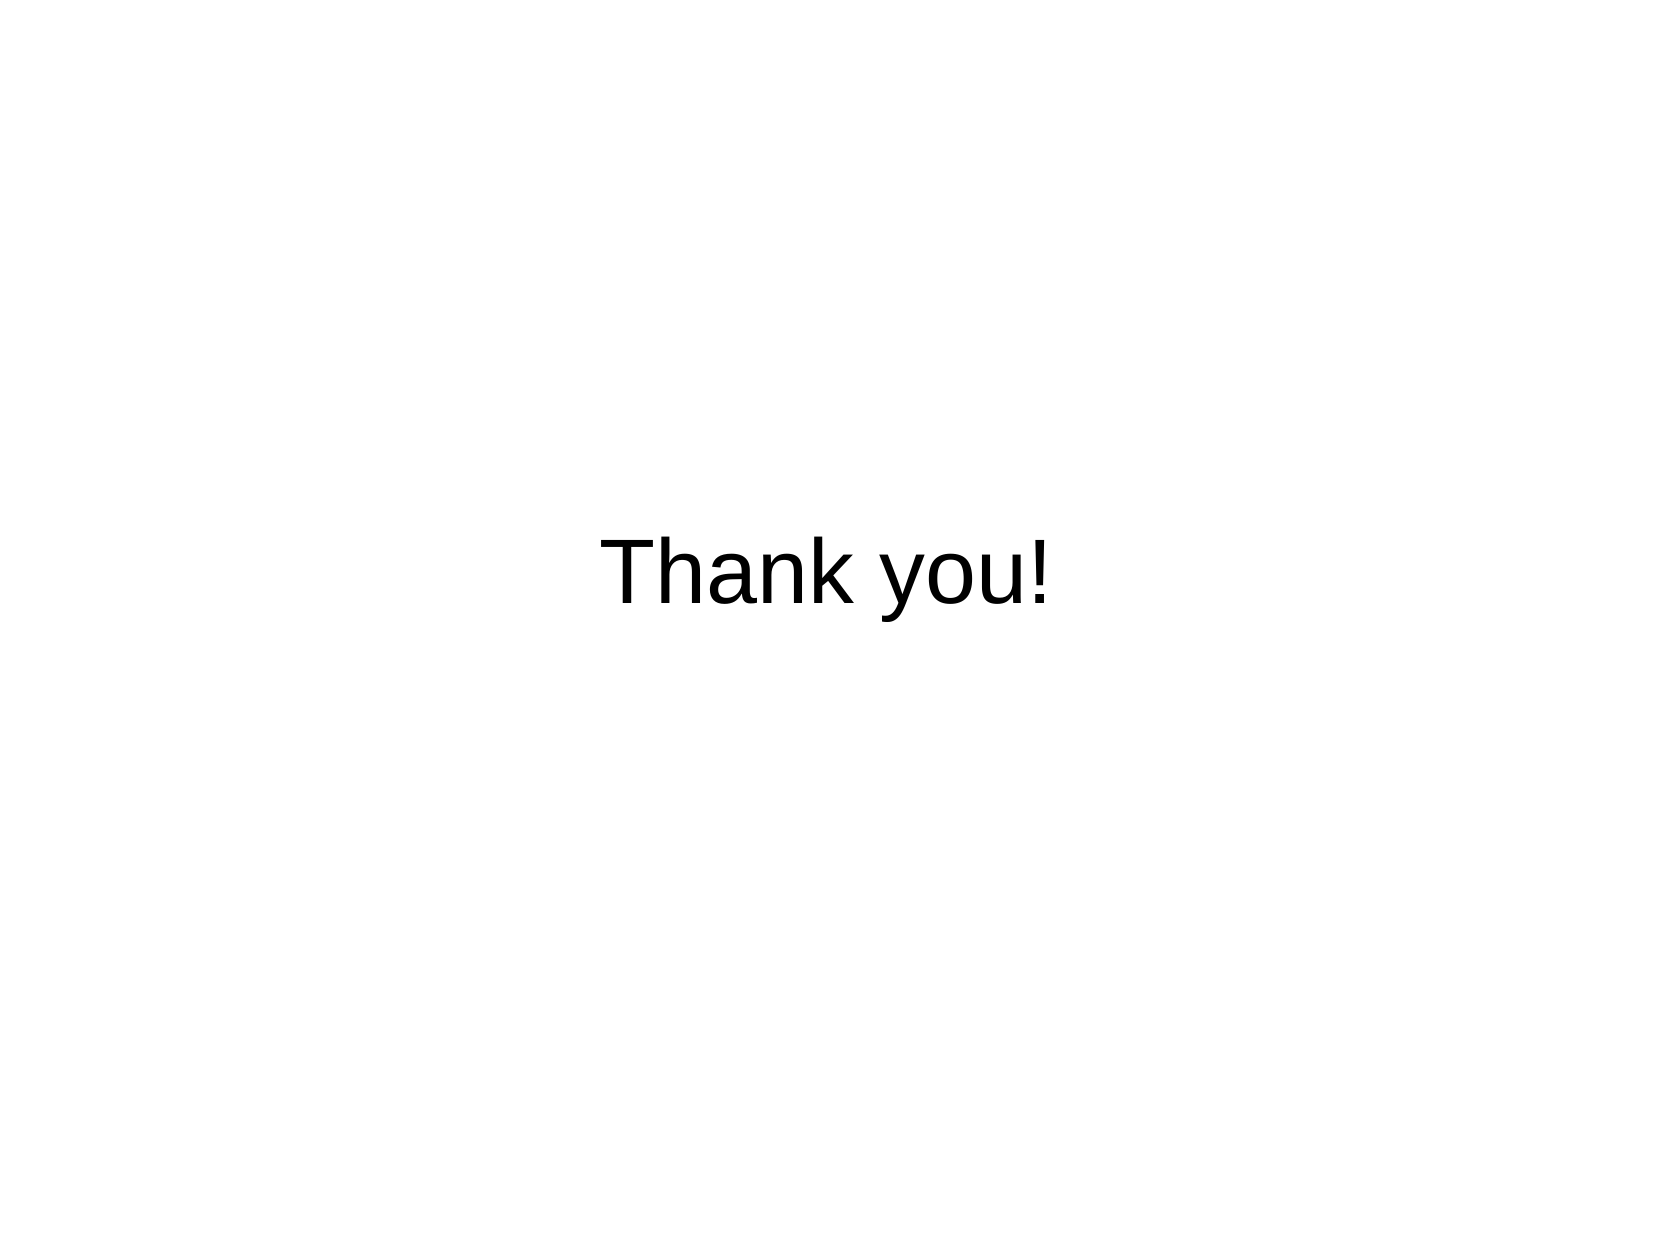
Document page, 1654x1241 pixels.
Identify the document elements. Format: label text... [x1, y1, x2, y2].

title Thank you! [82, 468, 1571, 676]
